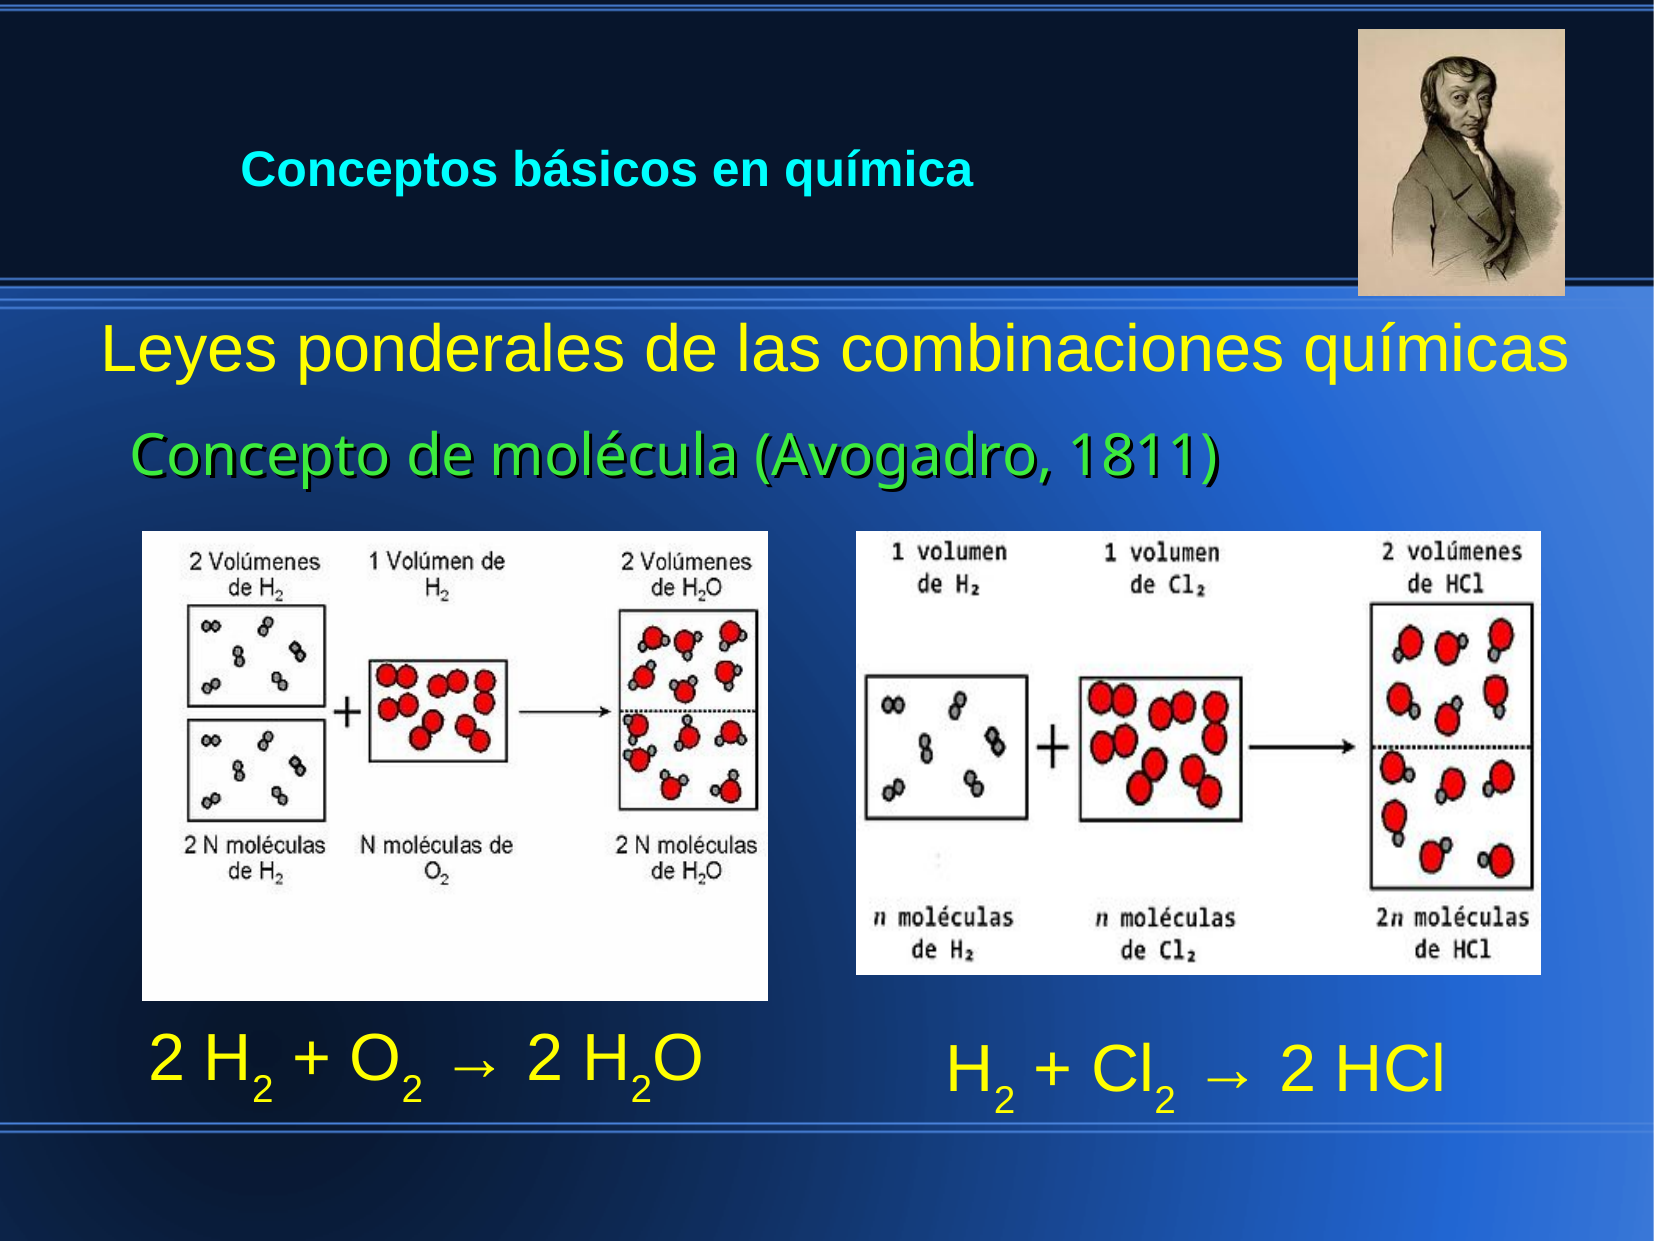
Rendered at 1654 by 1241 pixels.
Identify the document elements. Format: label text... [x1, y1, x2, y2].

text_box Concepto de molécula (Avogadro, 1811) [59, 413, 1625, 492]
list Leyes ponderales de las combinaciones químicas [29, 206, 1654, 462]
list H2 + Cl2 → 2 HCl [856, 926, 1595, 1182]
list 2 H2 + O2 → 2 H2O [59, 915, 798, 1171]
picture [0, 0, 1654, 1241]
title Conceptos básicos en química [32, 118, 1182, 220]
